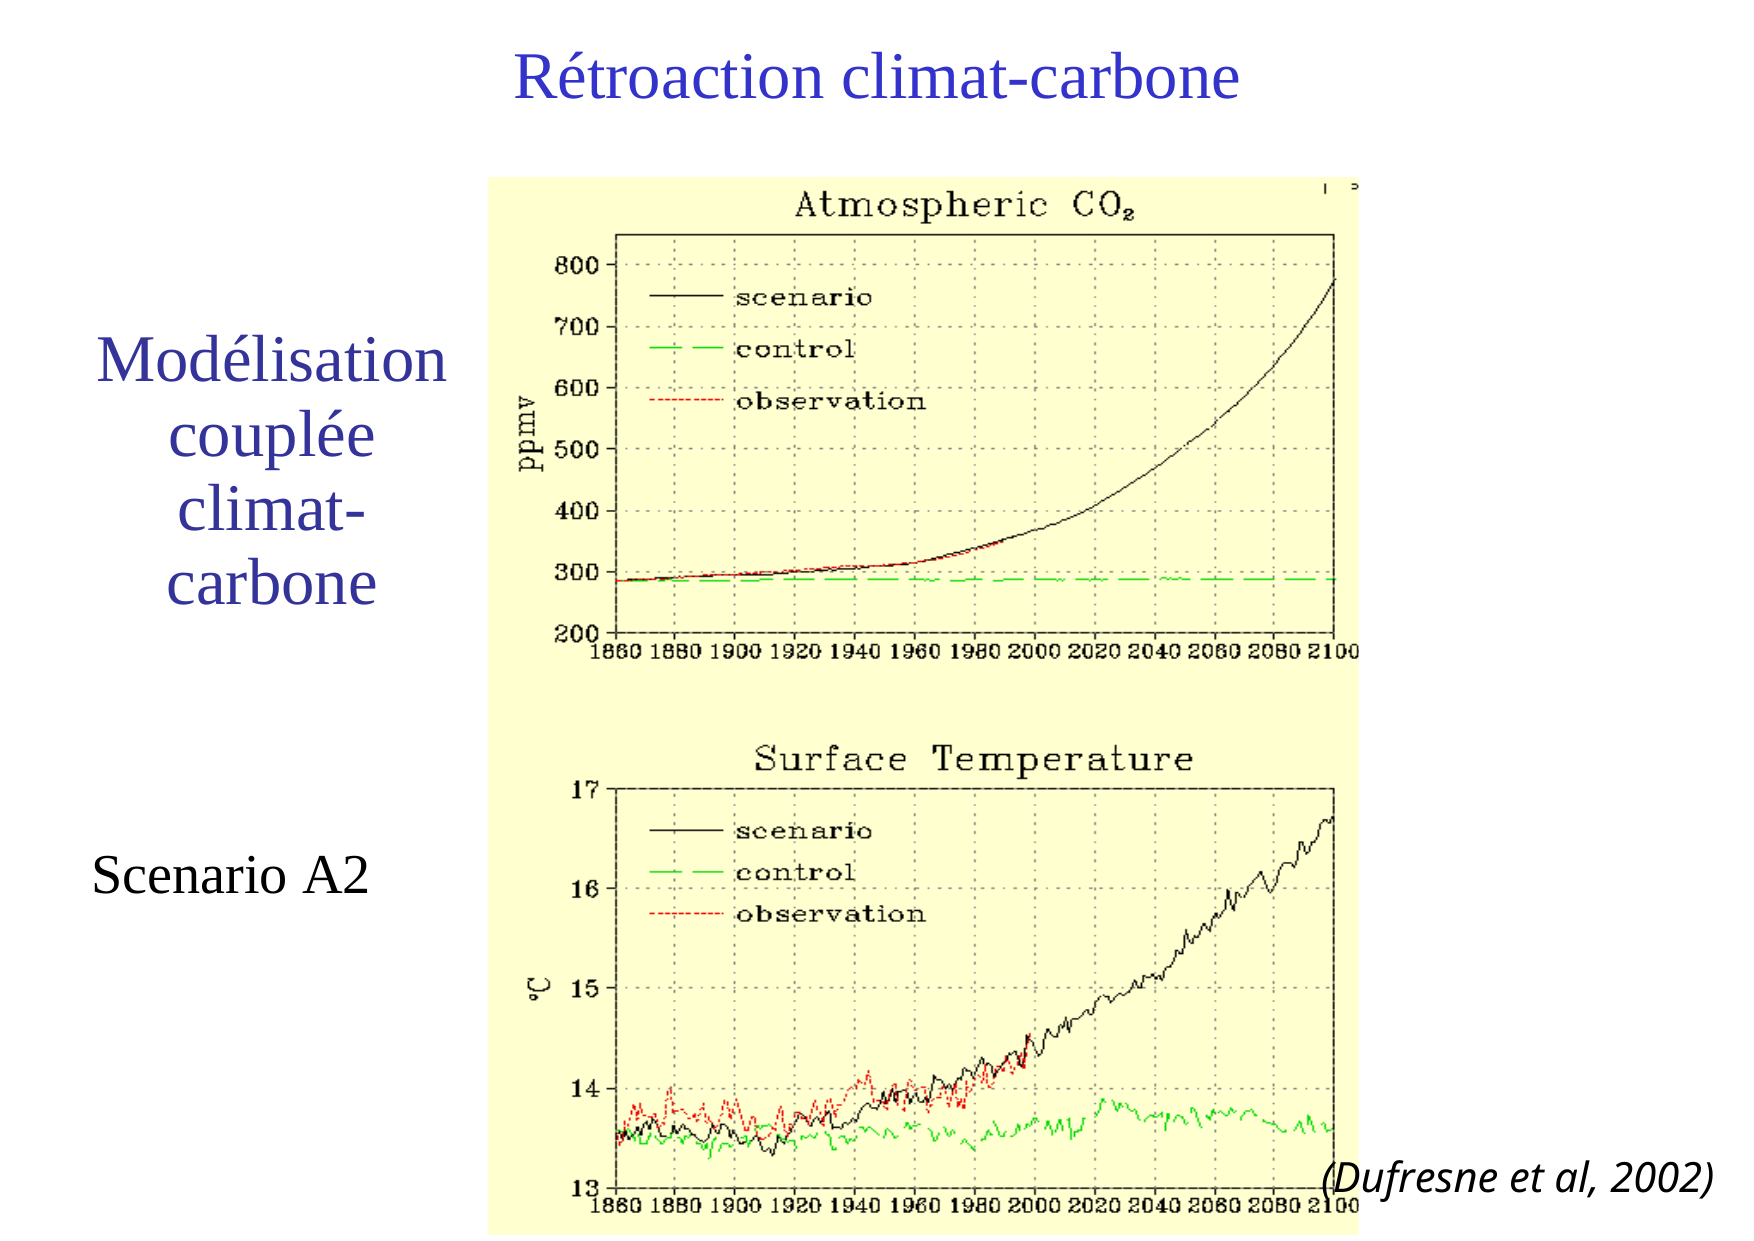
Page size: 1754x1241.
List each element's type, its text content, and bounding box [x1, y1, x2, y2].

text_box (Dufresne et al, 2002) [1306, 1143, 1730, 1211]
title Rétroaction climat-carbone [115, 12, 1642, 144]
text_box Scenario A2 [76, 838, 486, 914]
text_box Modélisation couplée climat-carbone [75, 314, 470, 627]
picture [488, 177, 1359, 1235]
